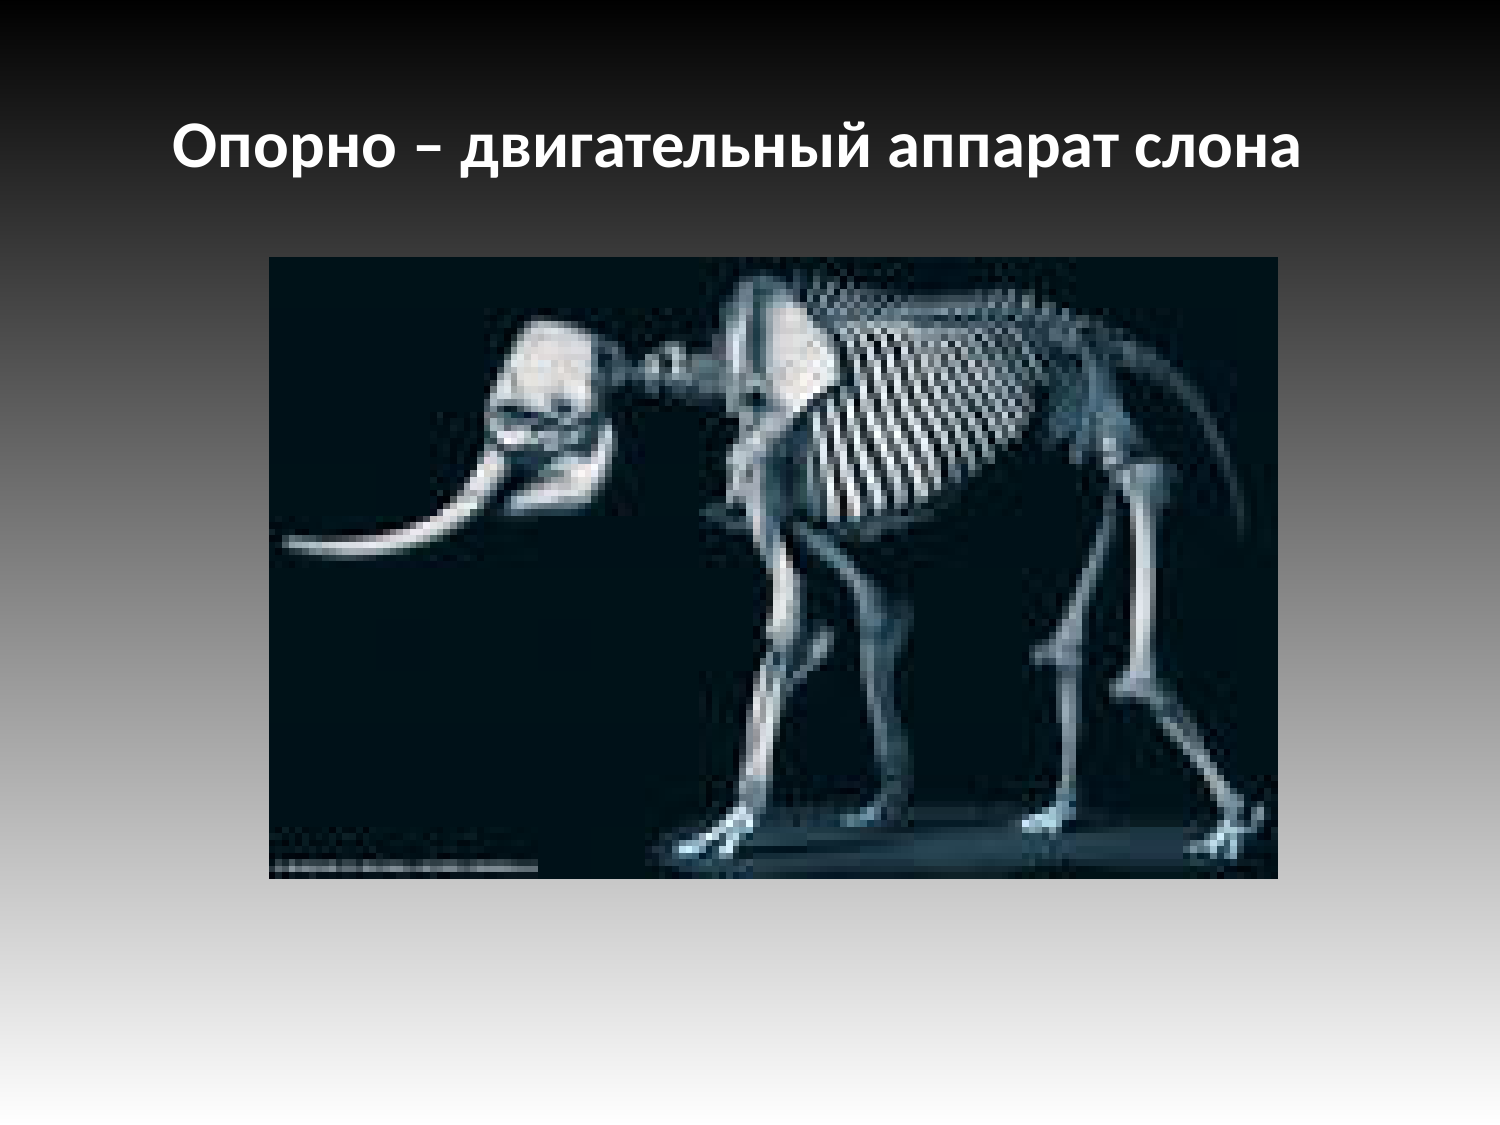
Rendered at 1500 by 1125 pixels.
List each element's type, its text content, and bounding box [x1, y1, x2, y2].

text_box Опорно – двигательный аппарат слона [82, 93, 1395, 189]
picture [269, 257, 1278, 879]
